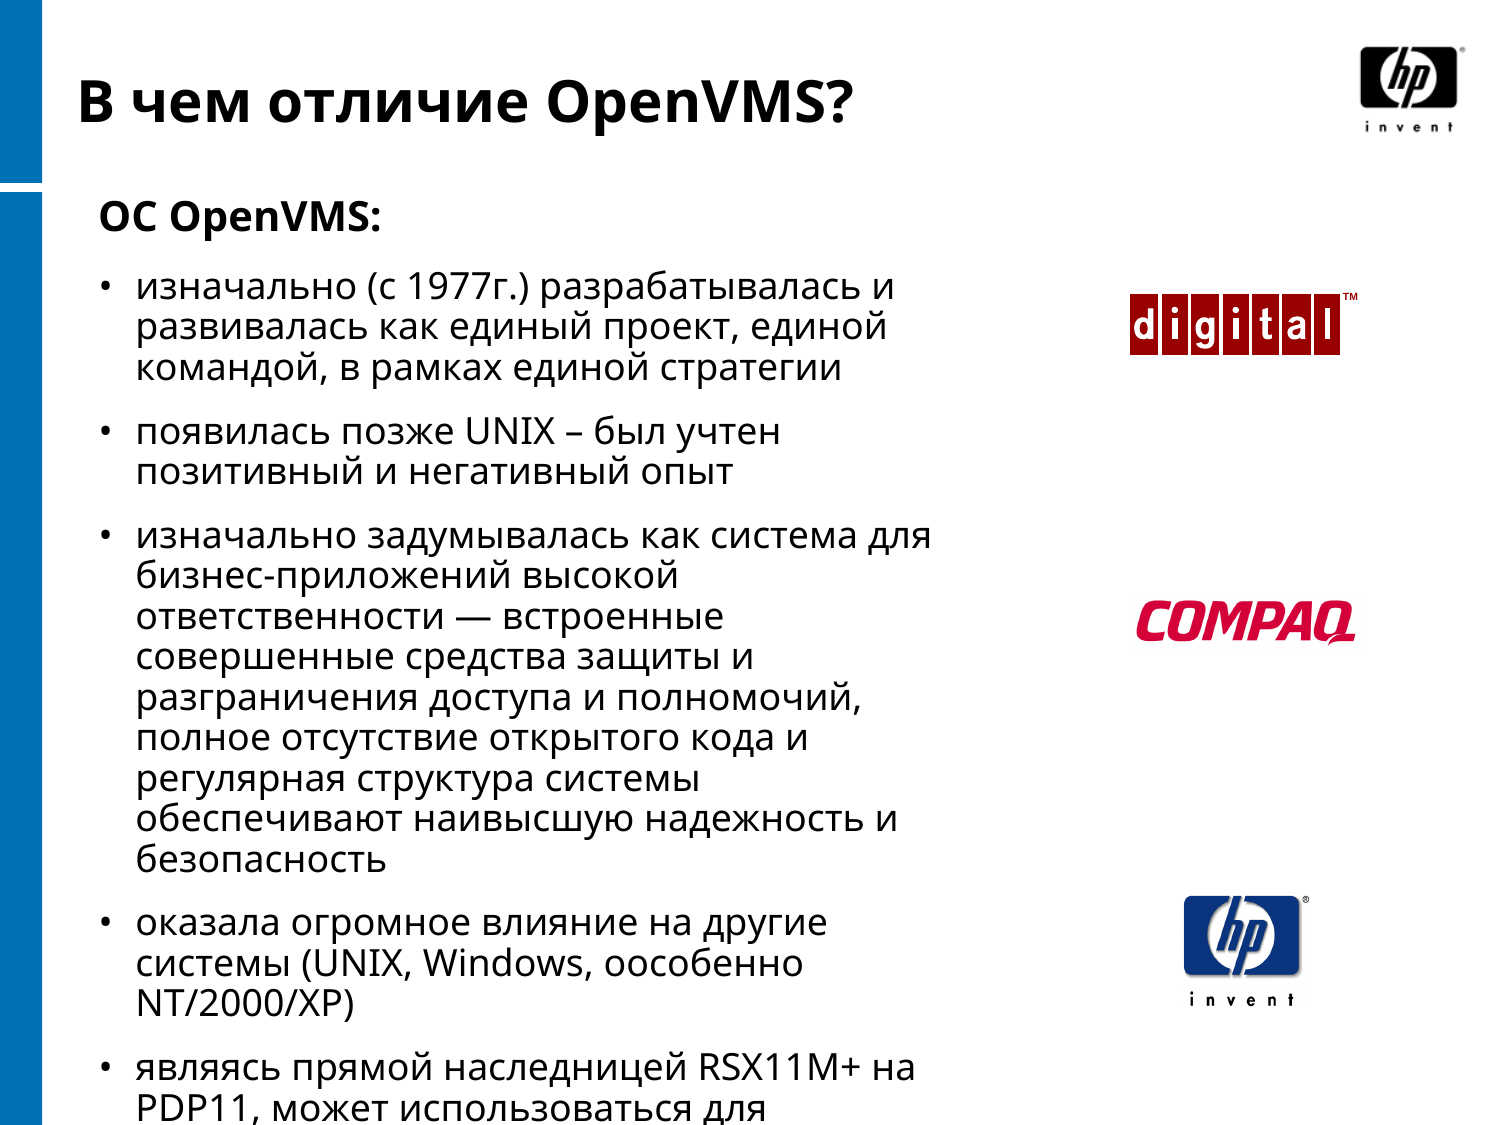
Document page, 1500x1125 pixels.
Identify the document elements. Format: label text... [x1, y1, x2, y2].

text_box ОС OpenVMS: изначально (с 1977г.) разрабатывалась и развивалась как единый проект, единой командой, в рамках единой стратегии появилась позже UNIX – был учтен позитивный и негативный опыт изначально задумывалась как система для бизнес-приложений высокой ответственности — встроенные совершенные средства защиты и разграничения доступа и полномочий, полное отсутствие открытого кода и регулярная структура системы обеспечивают наивысшую надежность и безопасность оказала огромное влияние на другие системы (UNIX, Windows, оособенно NT/2000/XP) являясь прямой наследницей RSX11M+ на PDP11, может использоваться для управления в реальном времени [80, 181, 982, 1091]
text_box В чем отличие OpenVMS? [76, 31, 1280, 167]
picture [1182, 891, 1310, 1008]
text_box TM [1339, 289, 1362, 305]
picture [1350, 37, 1472, 141]
picture [1131, 592, 1361, 654]
picture [1130, 294, 1341, 355]
